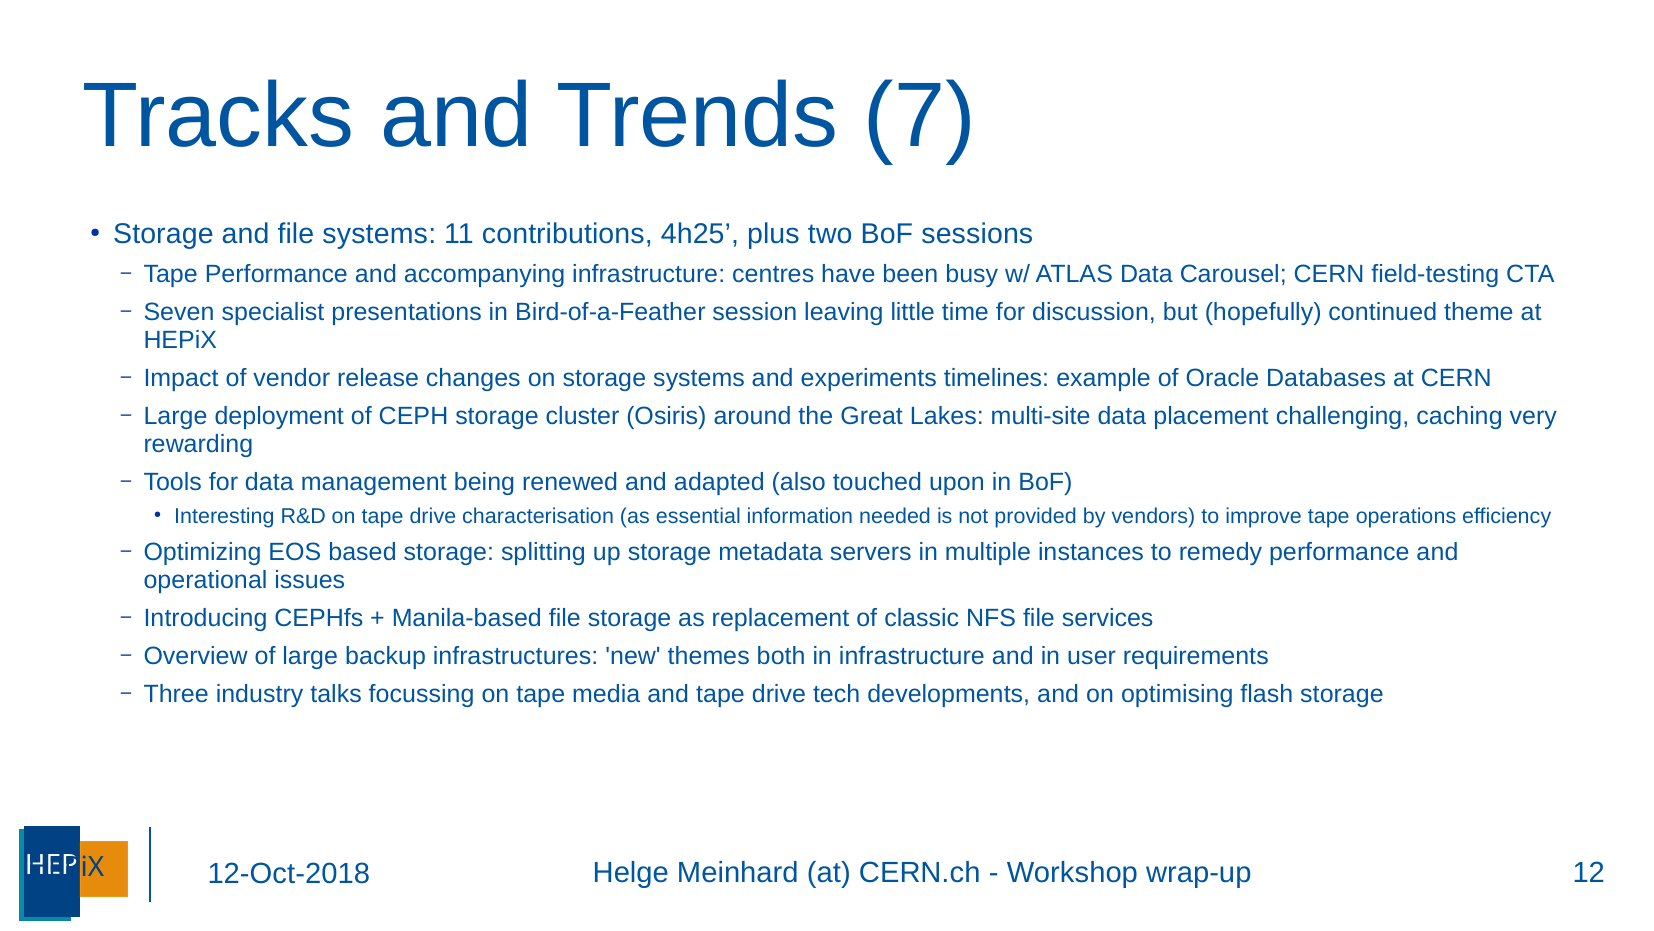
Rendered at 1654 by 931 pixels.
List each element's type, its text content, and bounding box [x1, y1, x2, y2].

title Tracks and Trends (7) [82, 37, 1571, 193]
list Storage and file systems: 11 contributions, 4h25’, plus two BoF sessions Tape Performance and accompanying infrastructure: centres have been busy w/ ATLAS Data Carousel; CERN field-testing CTA Seven specialist presentations in Bird-of-a-Feather session leaving little time for discussion, but (hopefully) continued theme at HEPiX Impact of vendor release changes on storage systems and experiments timelines: example of Oracle Databases at CERN Large deployment of CEPH storage cluster (Osiris) around the Great Lakes: multi-site data placement challenging, caching very rewarding Tools for data management being renewed and adapted (also touched upon in BoF) Interesting R&D on tape drive characterisation (as essential information needed is not provided by vendors) to improve tape operations efficiency Optimizing EOS based storage: splitting up storage metadata servers in multiple instances to remedy performance and operational issues Introducing CEPHfs + Manila-based file storage as replacement of classic NFS file services Overview of large backup infrastructures: 'new' themes both in infrastructure and in user requirements Three industry talks focussing on tape media and tape drive tech developments, and on optimising flash storage [82, 217, 1571, 757]
